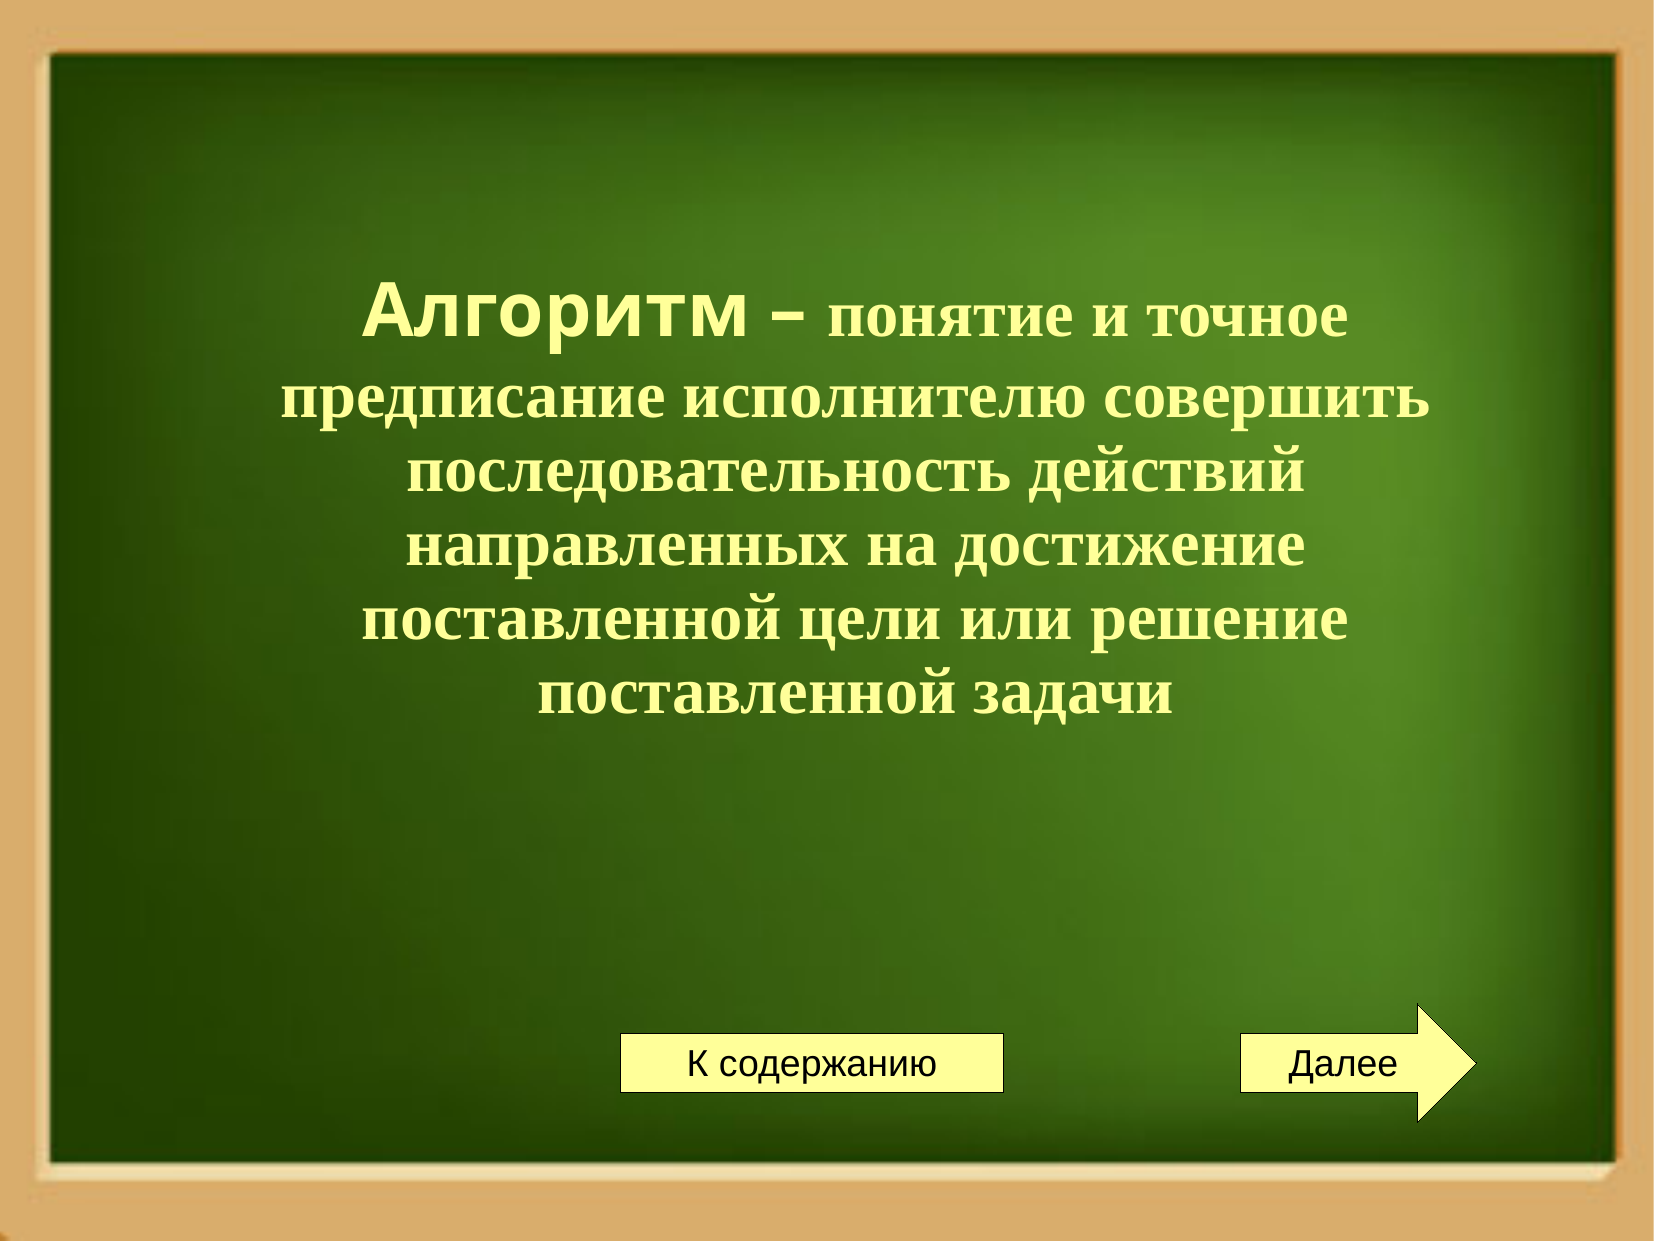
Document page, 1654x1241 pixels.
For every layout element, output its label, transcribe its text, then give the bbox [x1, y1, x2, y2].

picture [0, 0, 1654, 1241]
text_box К содержанию [620, 1033, 1004, 1093]
text_box Далее [1240, 1003, 1477, 1123]
text_box Алгоритм – понятие и точное предписание исполнителю совершить последовательность действий направленных на достижение поставленной цели или решение поставленной задачи [177, 248, 1536, 739]
